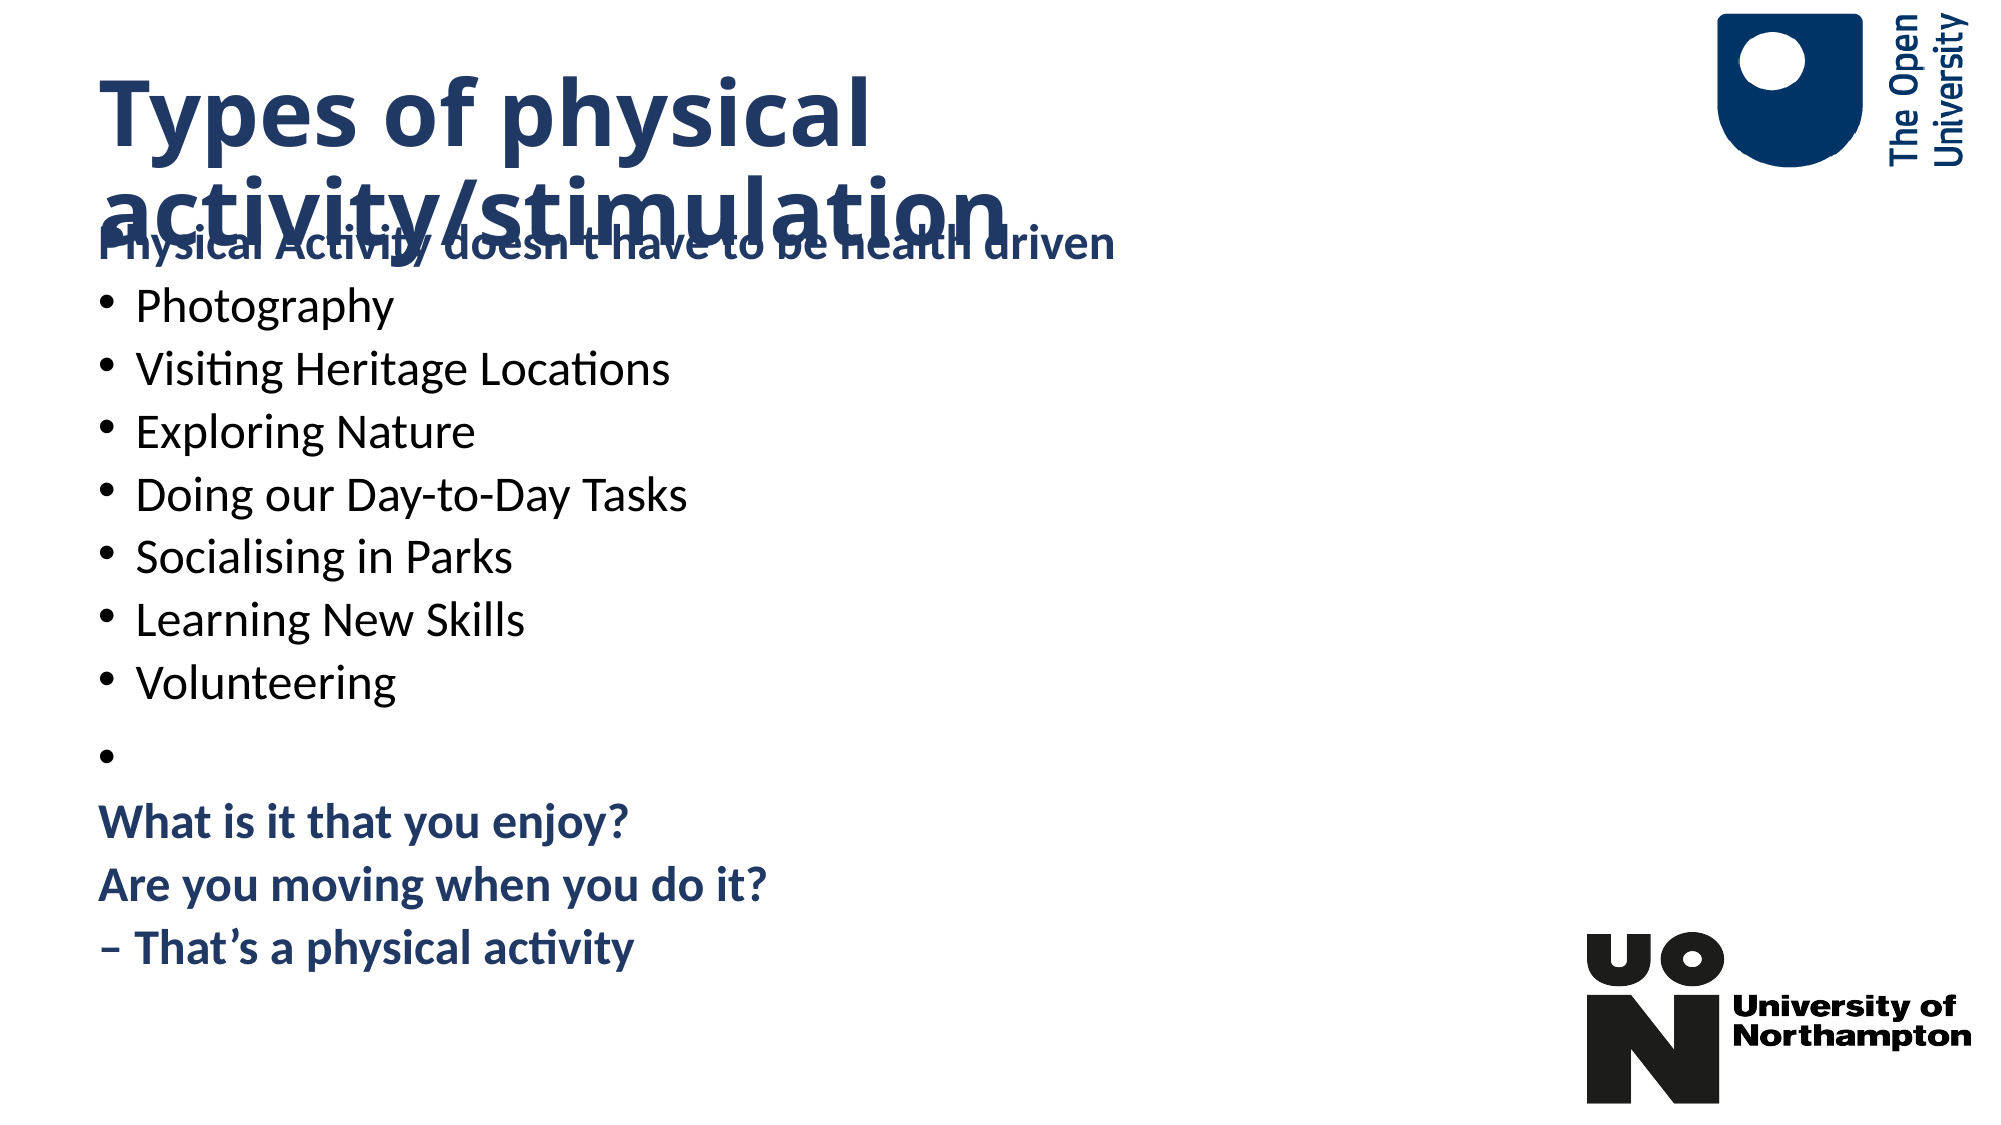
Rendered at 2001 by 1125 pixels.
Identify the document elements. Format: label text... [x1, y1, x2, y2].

title Types of physical activity/stimulation [83, 60, 1809, 218]
picture [1444, 810, 2000, 1125]
picture [1716, 10, 1971, 170]
list Physical Activity doesn’t have to be health driven Photography Visiting Heritage Locations Exploring Nature Doing our Day-to-Day Tasks Socialising in Parks Learning New Skills Volunteering What is it that you enjoy? Are you moving when you do it? – That’s a physical activity [83, 218, 1863, 1115]
